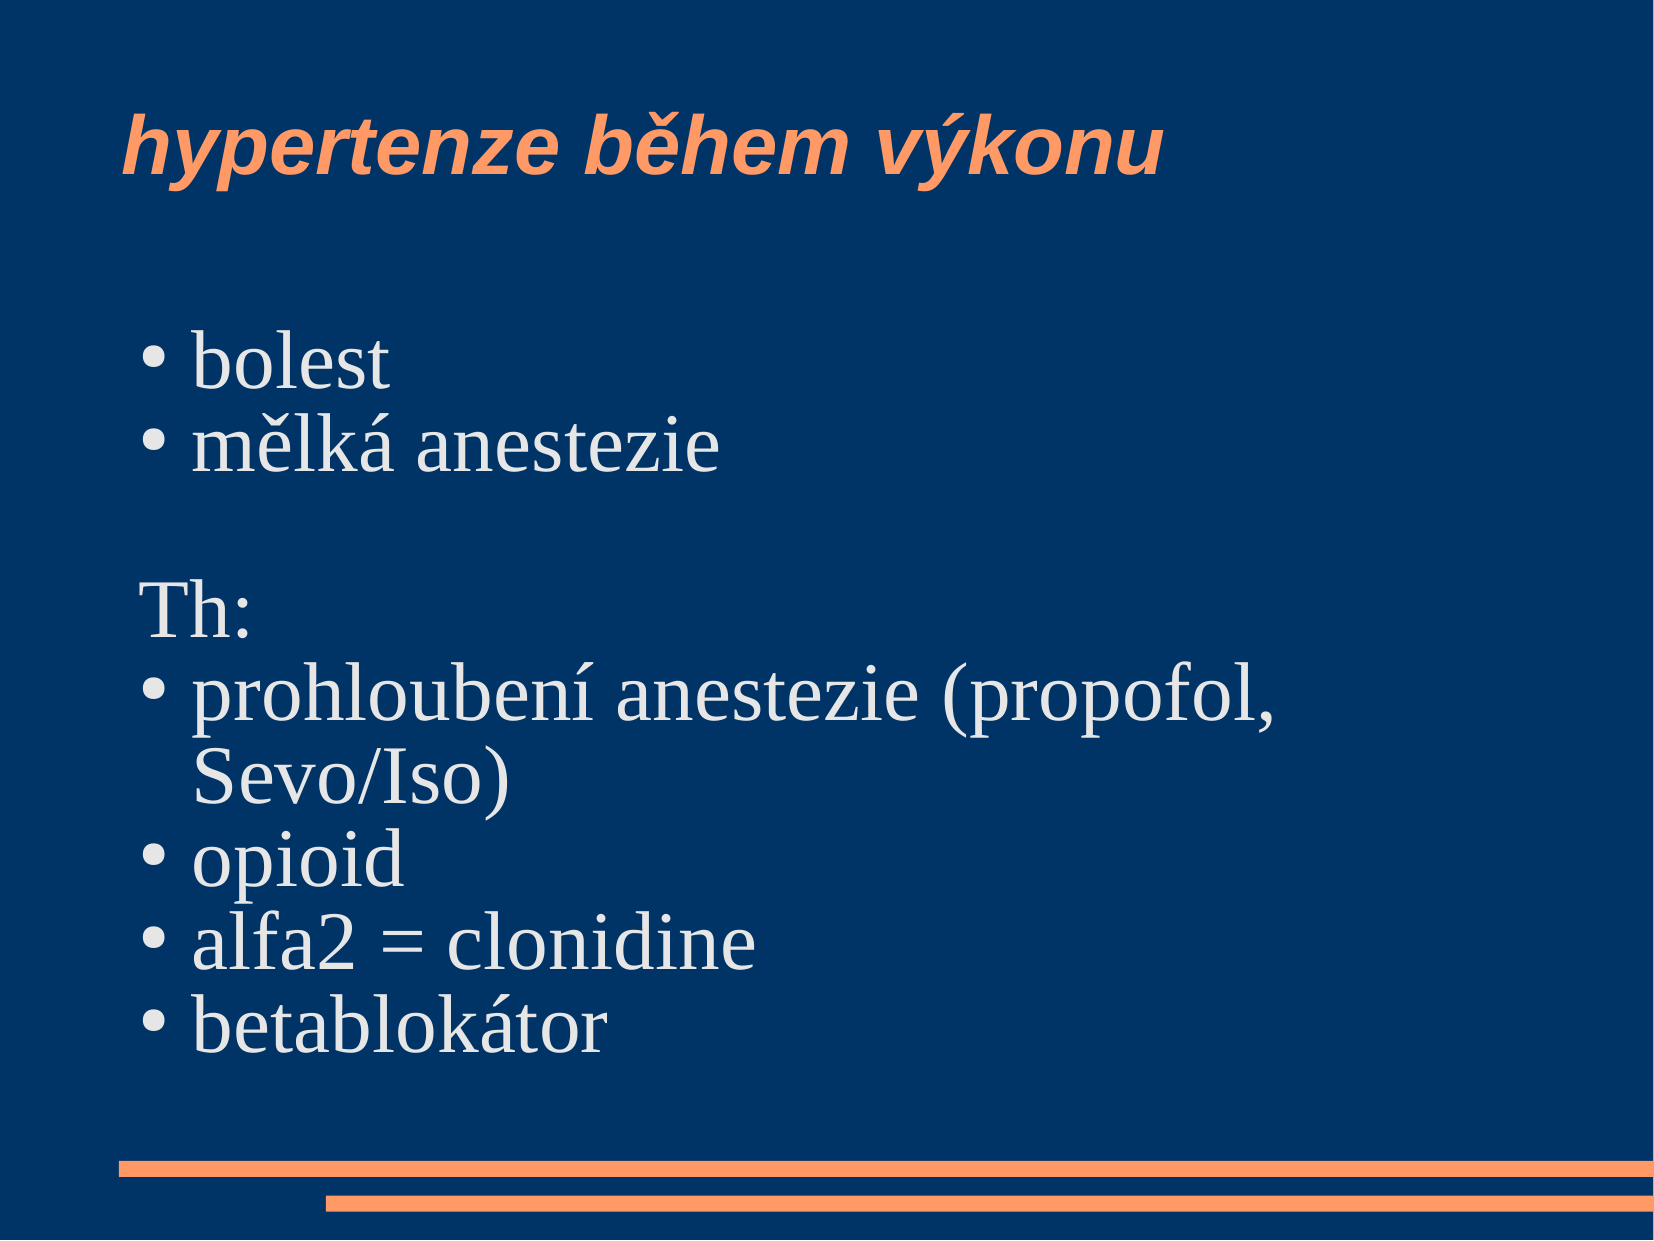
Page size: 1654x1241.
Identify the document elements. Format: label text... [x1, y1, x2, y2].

list bolest mělká anestezie Th: prohloubení anestezie (propofol, Sevo/Iso) opioid alfa2 = clonidine betablokátor [121, 322, 1561, 1133]
title hypertenze během výkonu [121, 46, 1534, 254]
